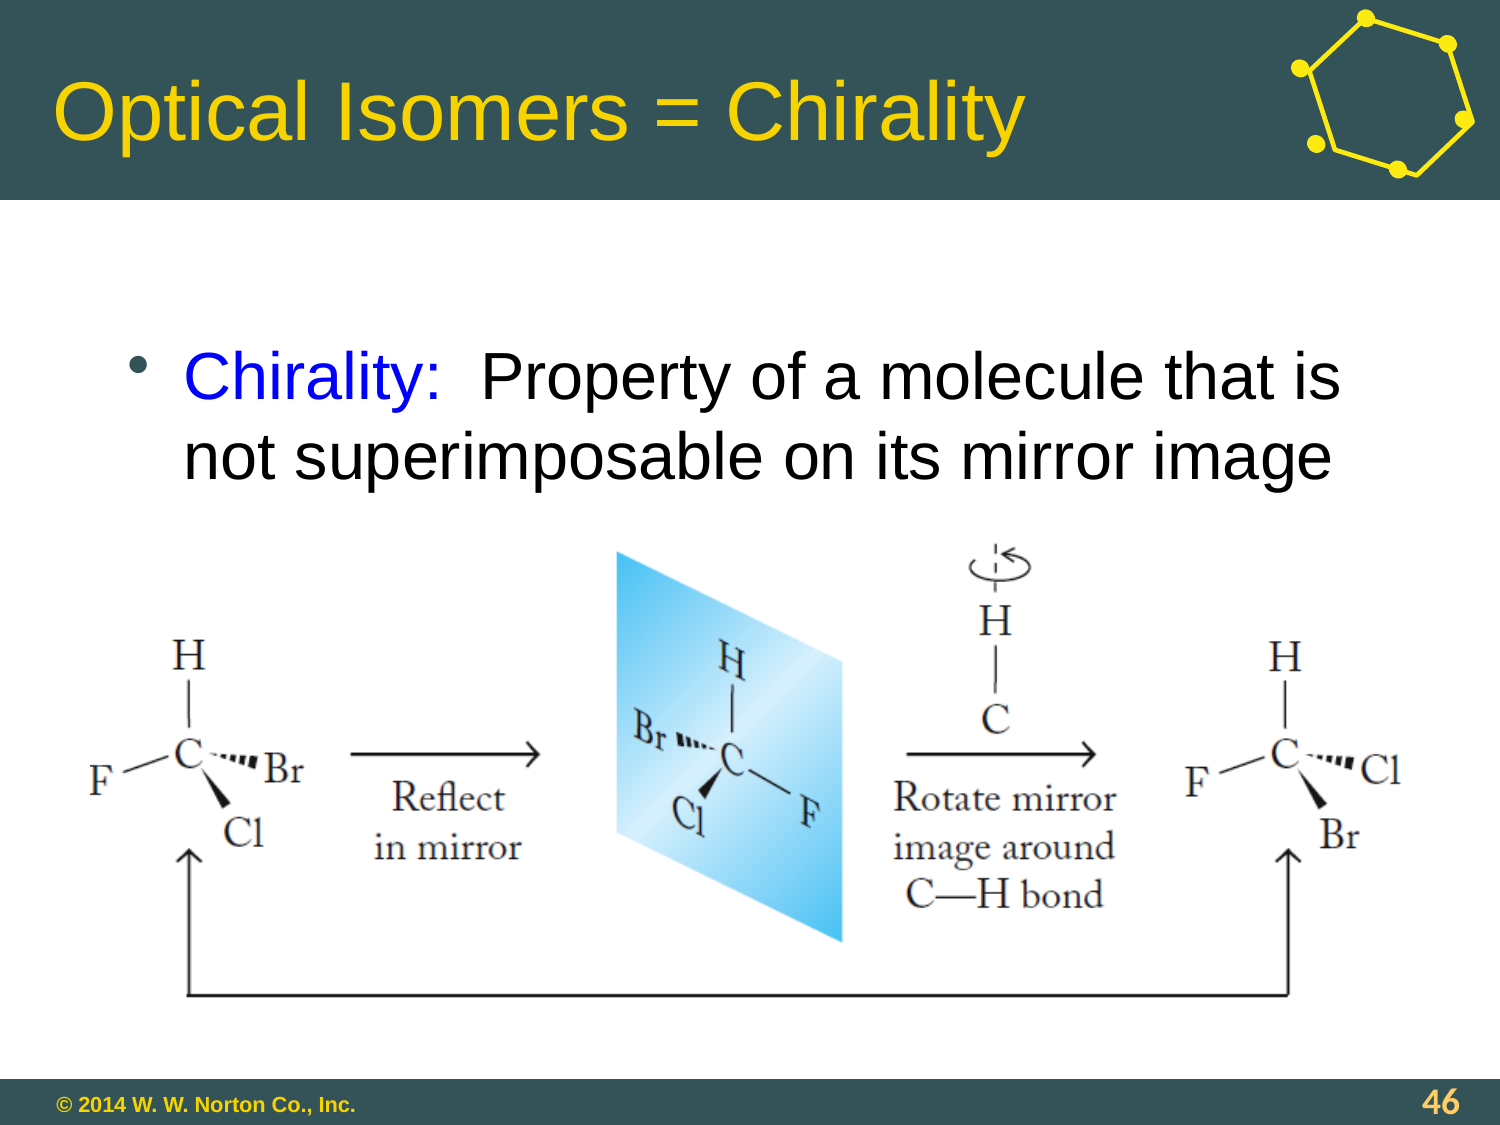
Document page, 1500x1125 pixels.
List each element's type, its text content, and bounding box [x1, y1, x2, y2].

title Optical Isomers = Chirality [37, 19, 1118, 195]
list Chirality: Property of a molecule that is not superimposable on its mirror image [112, 324, 1388, 524]
slide_number <number> [1400, 1073, 1475, 1125]
picture [90, 524, 1410, 1010]
